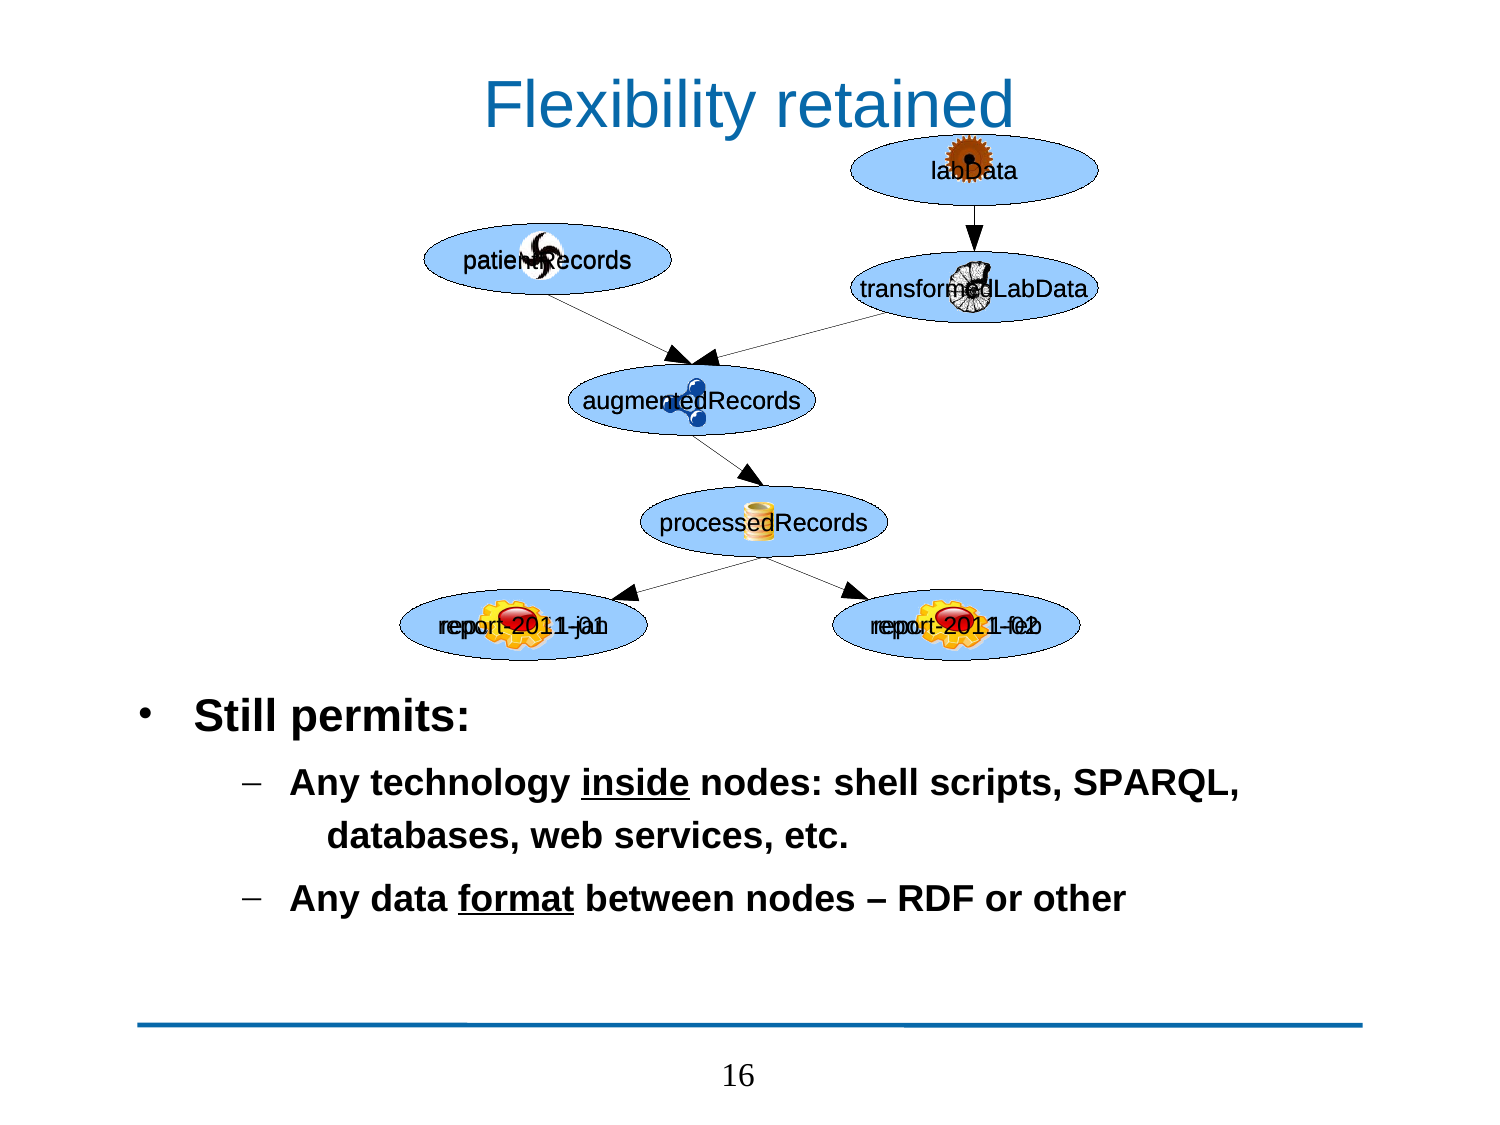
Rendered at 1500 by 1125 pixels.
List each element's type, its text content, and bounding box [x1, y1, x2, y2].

text_box report-2011-jan [399, 589, 648, 661]
text_box transformedLabData [850, 251, 1099, 323]
text_box processedRecords [640, 486, 888, 558]
text_box patientRecords [423, 223, 672, 295]
list Still permits: Any technology inside nodes: shell scripts, SPARQL, databases, web services, etc. Any data format between nodes – RDF or other [115, 632, 1387, 1022]
text_box labData [850, 134, 1099, 206]
title Flexibility retained [0, 0, 1500, 148]
text_box report-2011-feb [832, 589, 1081, 661]
text_box augmentedRecords [568, 364, 816, 436]
